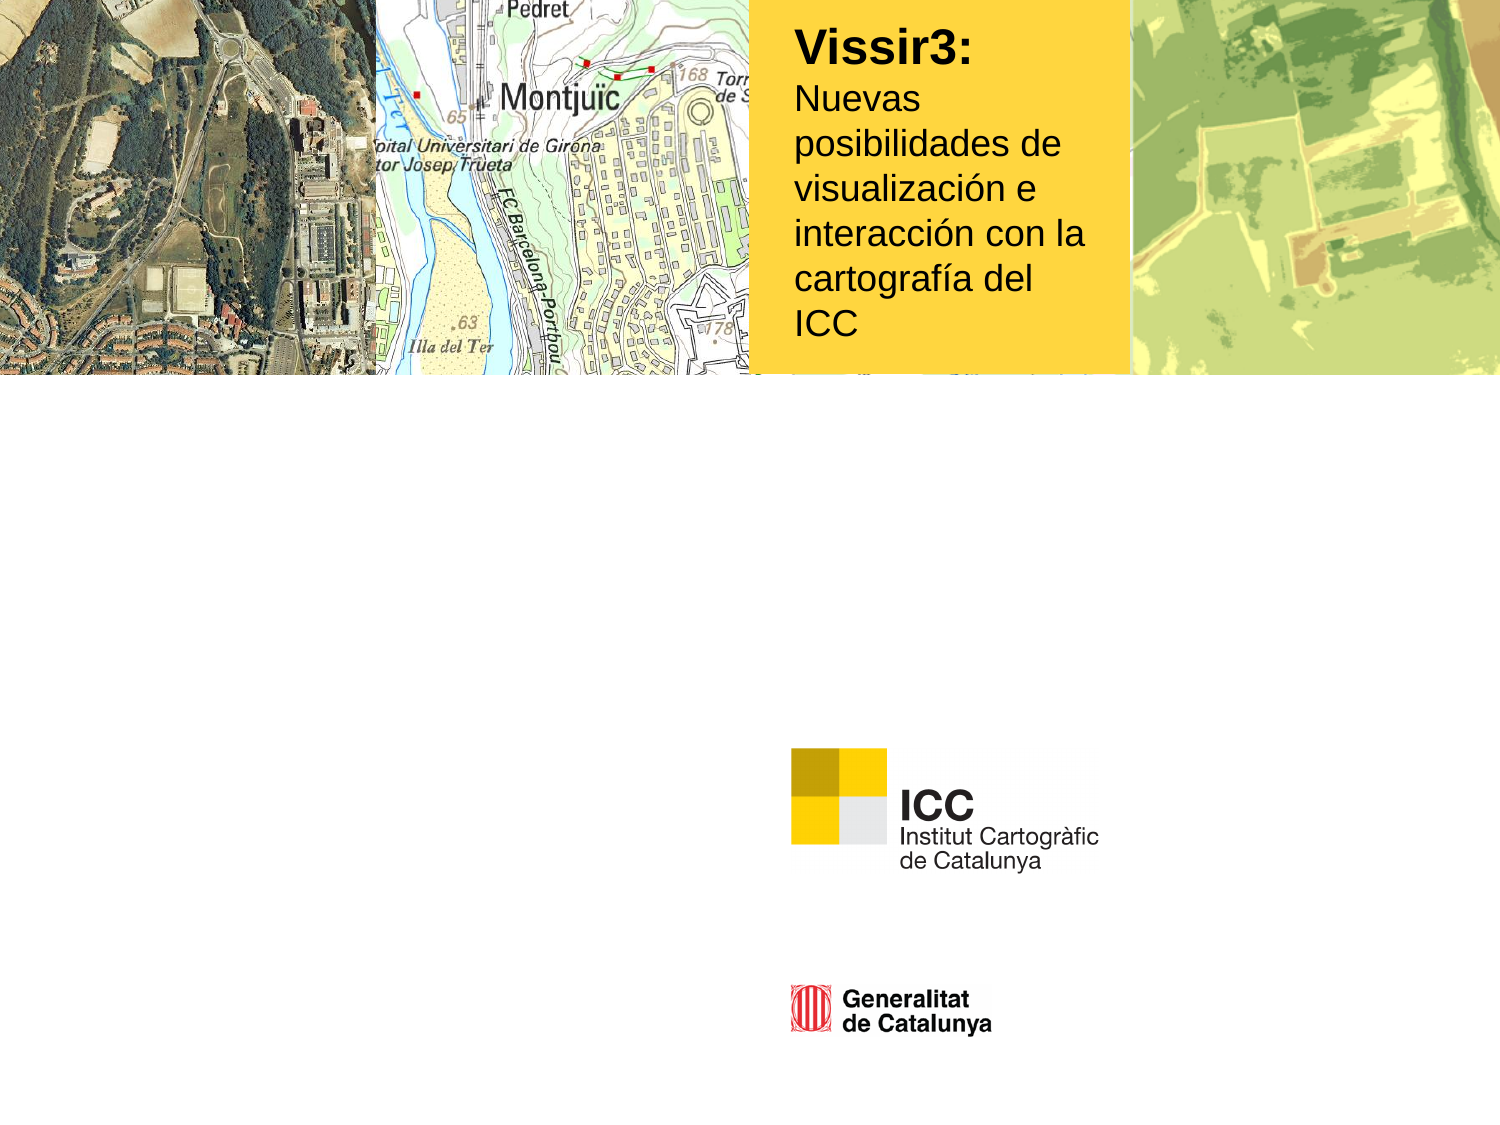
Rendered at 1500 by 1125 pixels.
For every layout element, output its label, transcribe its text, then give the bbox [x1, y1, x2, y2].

picture [790, 984, 992, 1037]
picture [0, 0, 1500, 376]
title Vissir3: Nuevas posibilidades de visualización e interacción con la cartografía del ICC [749, 0, 1130, 374]
picture [791, 748, 1099, 874]
